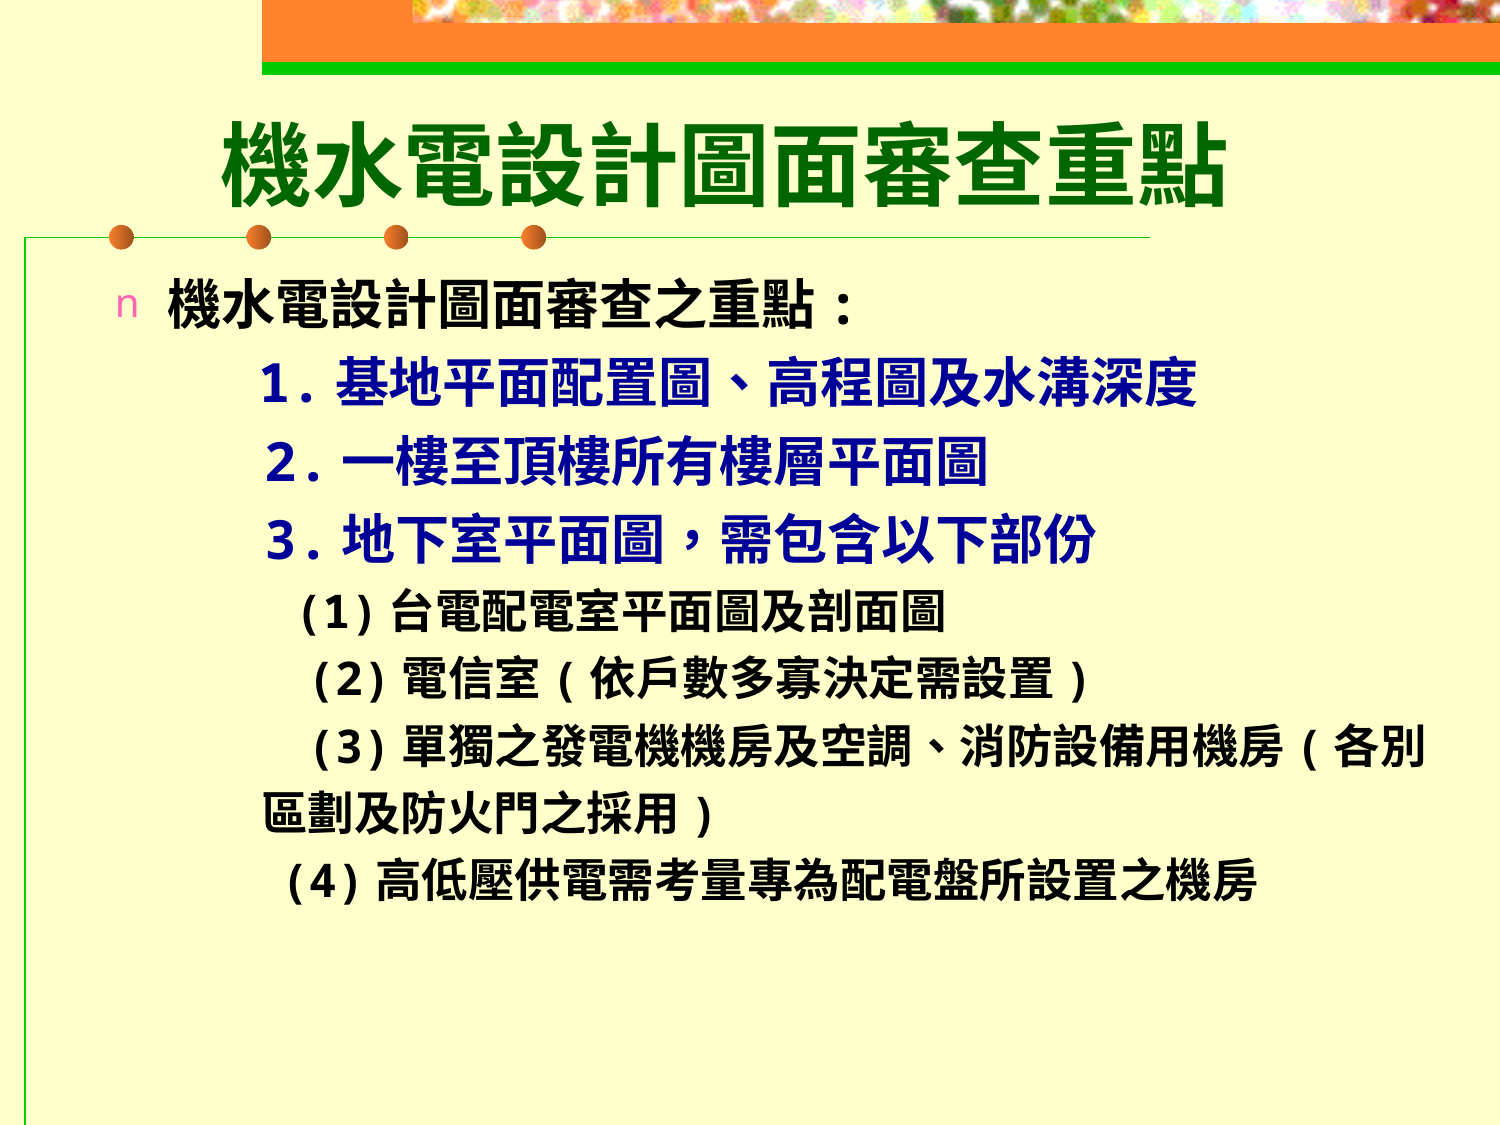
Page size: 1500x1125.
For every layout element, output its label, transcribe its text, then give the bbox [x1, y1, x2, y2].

title 機水電設計圖面審查重點 [87, 99, 1363, 225]
list 機水電設計圖面審查之重點: 1.基地平面配置圖、高程圖及水溝深度 2.一樓至頂樓所有樓層平面圖 3.地下室平面圖，需包含以下部份 (1)台電配電室平面圖及剖面圖 (2)電信室(依戶數多寡決定需設置) (3)單獨之發電機機房及空調、消防設備用機房(各別 區劃及防火門之採用) (4)高低壓供電需考量專為配電盤所設置之機房 [99, 262, 1447, 1026]
